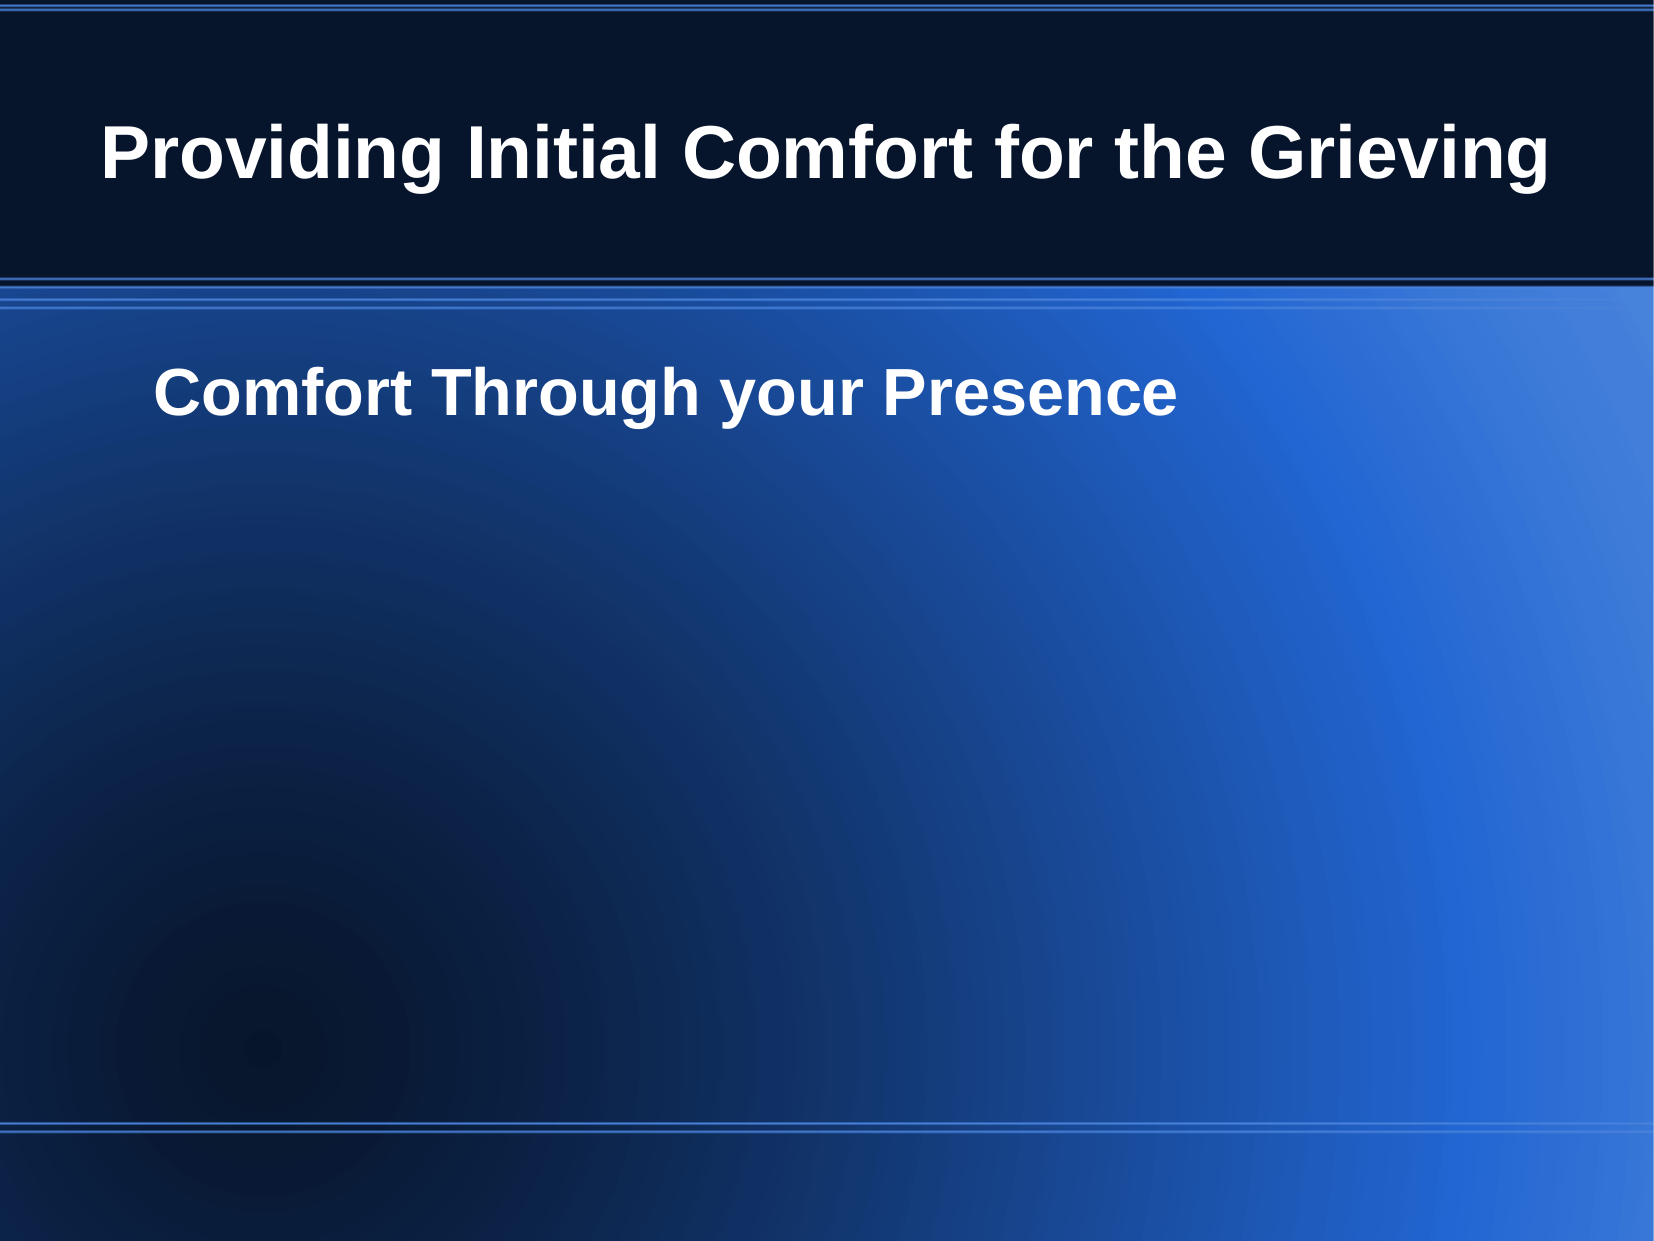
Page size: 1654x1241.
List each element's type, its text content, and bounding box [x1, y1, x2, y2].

list Comfort Through your Presence [82, 355, 1571, 1058]
picture [0, 0, 1654, 1241]
title Providing Initial Comfort for the Grieving [82, 49, 1571, 257]
